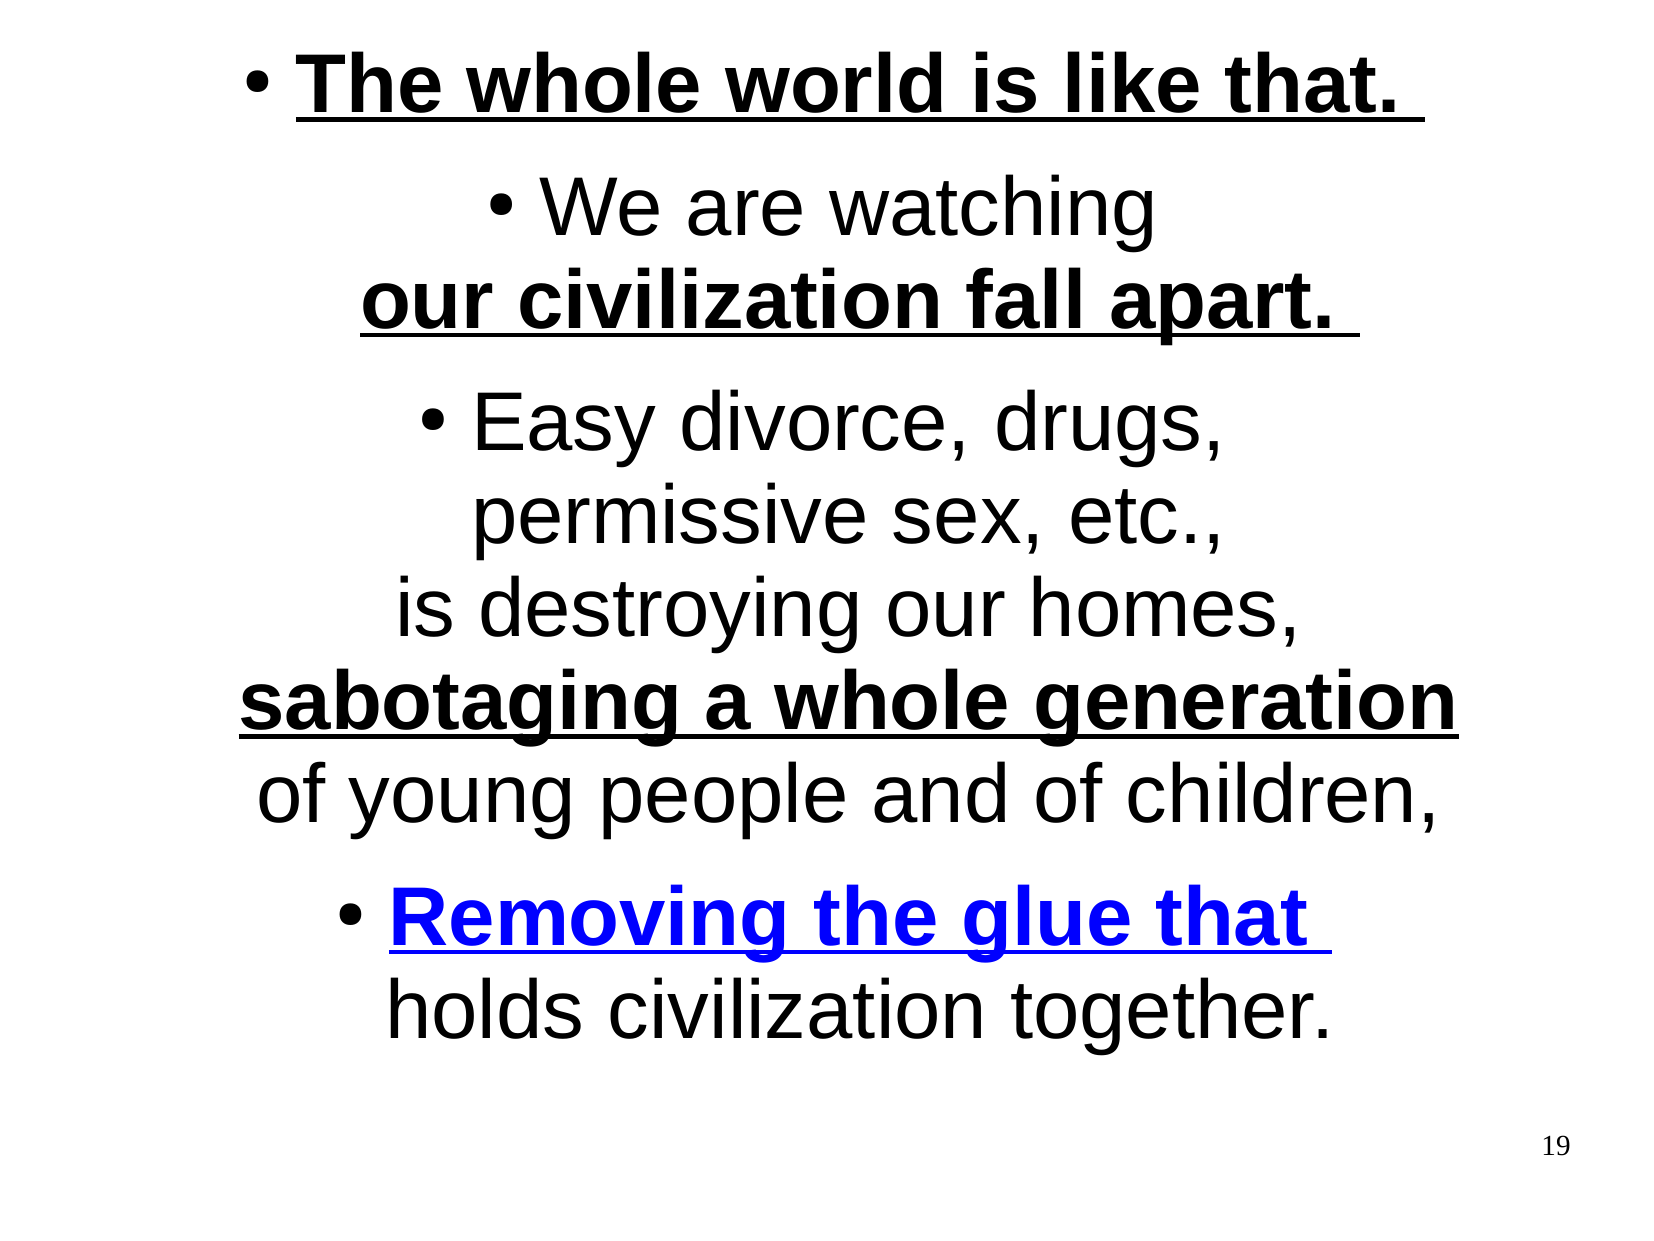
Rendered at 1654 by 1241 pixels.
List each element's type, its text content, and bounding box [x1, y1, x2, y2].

list The whole world is like that. We are watching our civilization fall apart. Easy divorce, drugs, permissive sex, etc., is destroying our homes, sabotaging a whole generation of young people and of children, Removing the glue that holds civilization together. [37, 37, 1613, 1238]
